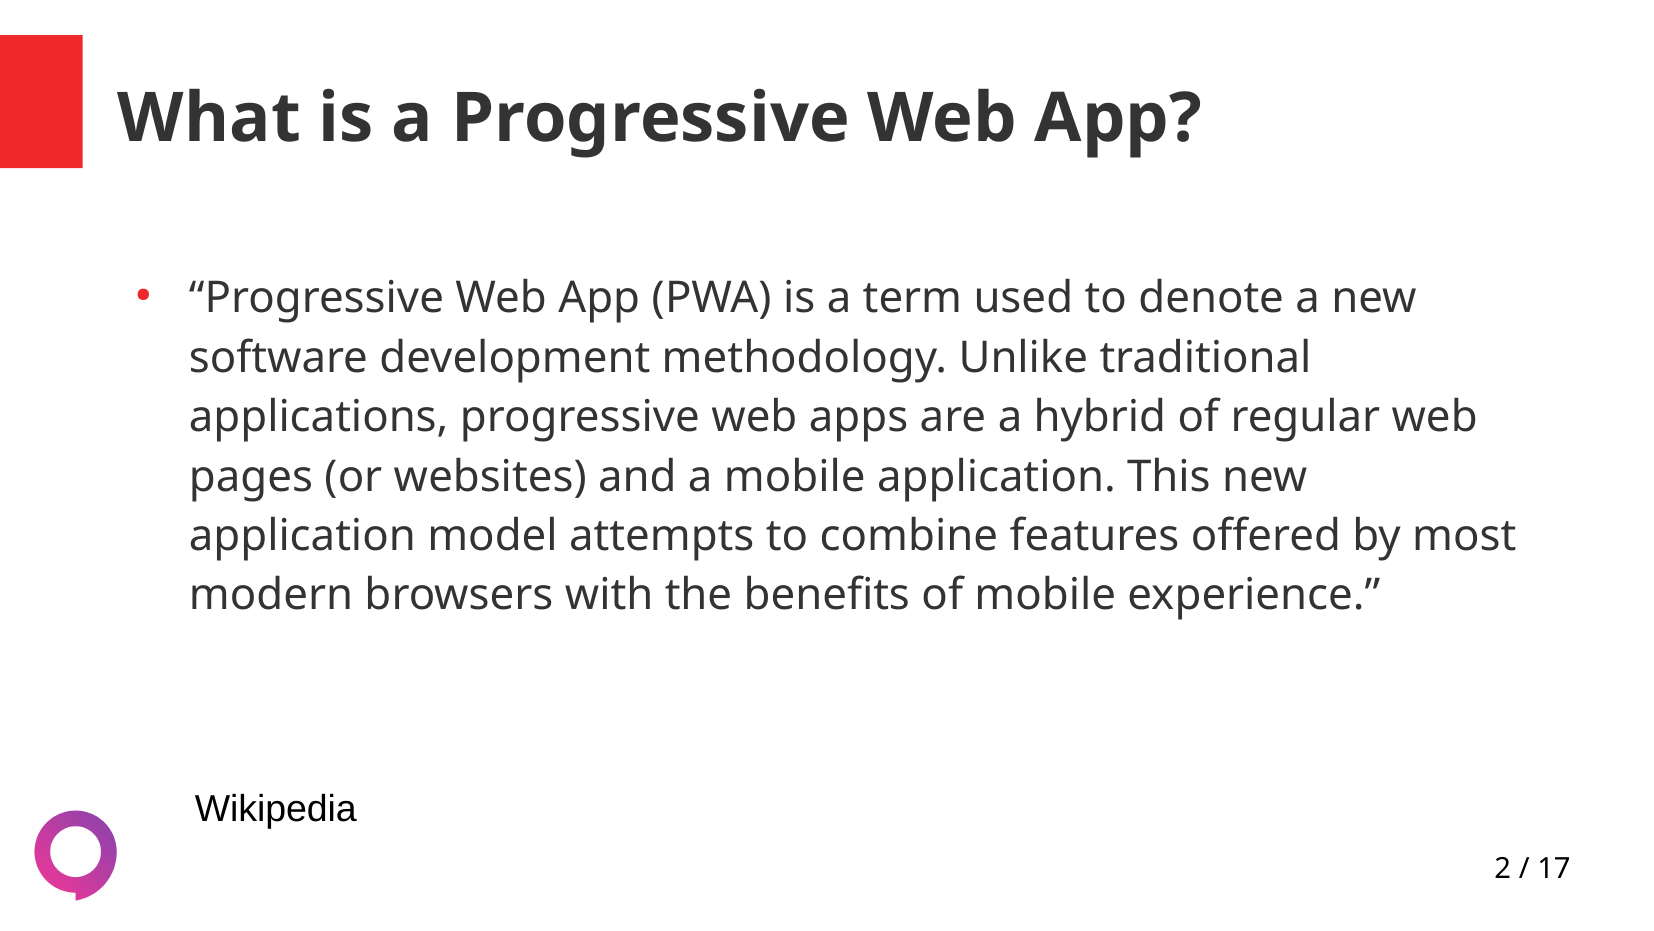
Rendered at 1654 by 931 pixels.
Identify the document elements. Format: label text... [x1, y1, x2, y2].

text_box Wikipedia [180, 780, 1381, 831]
picture [0, 780, 151, 931]
title What is a Progressive Web App? [117, 0, 1571, 389]
list “Progressive Web App (PWA) is a term used to denote a new software development methodology. Unlike traditional applications, progressive web apps are a hybrid of regular web pages (or websites) and a mobile application. This new application model attempts to combine features offered by most modern browsers with the benefits of mobile experience.” [117, 265, 1536, 806]
